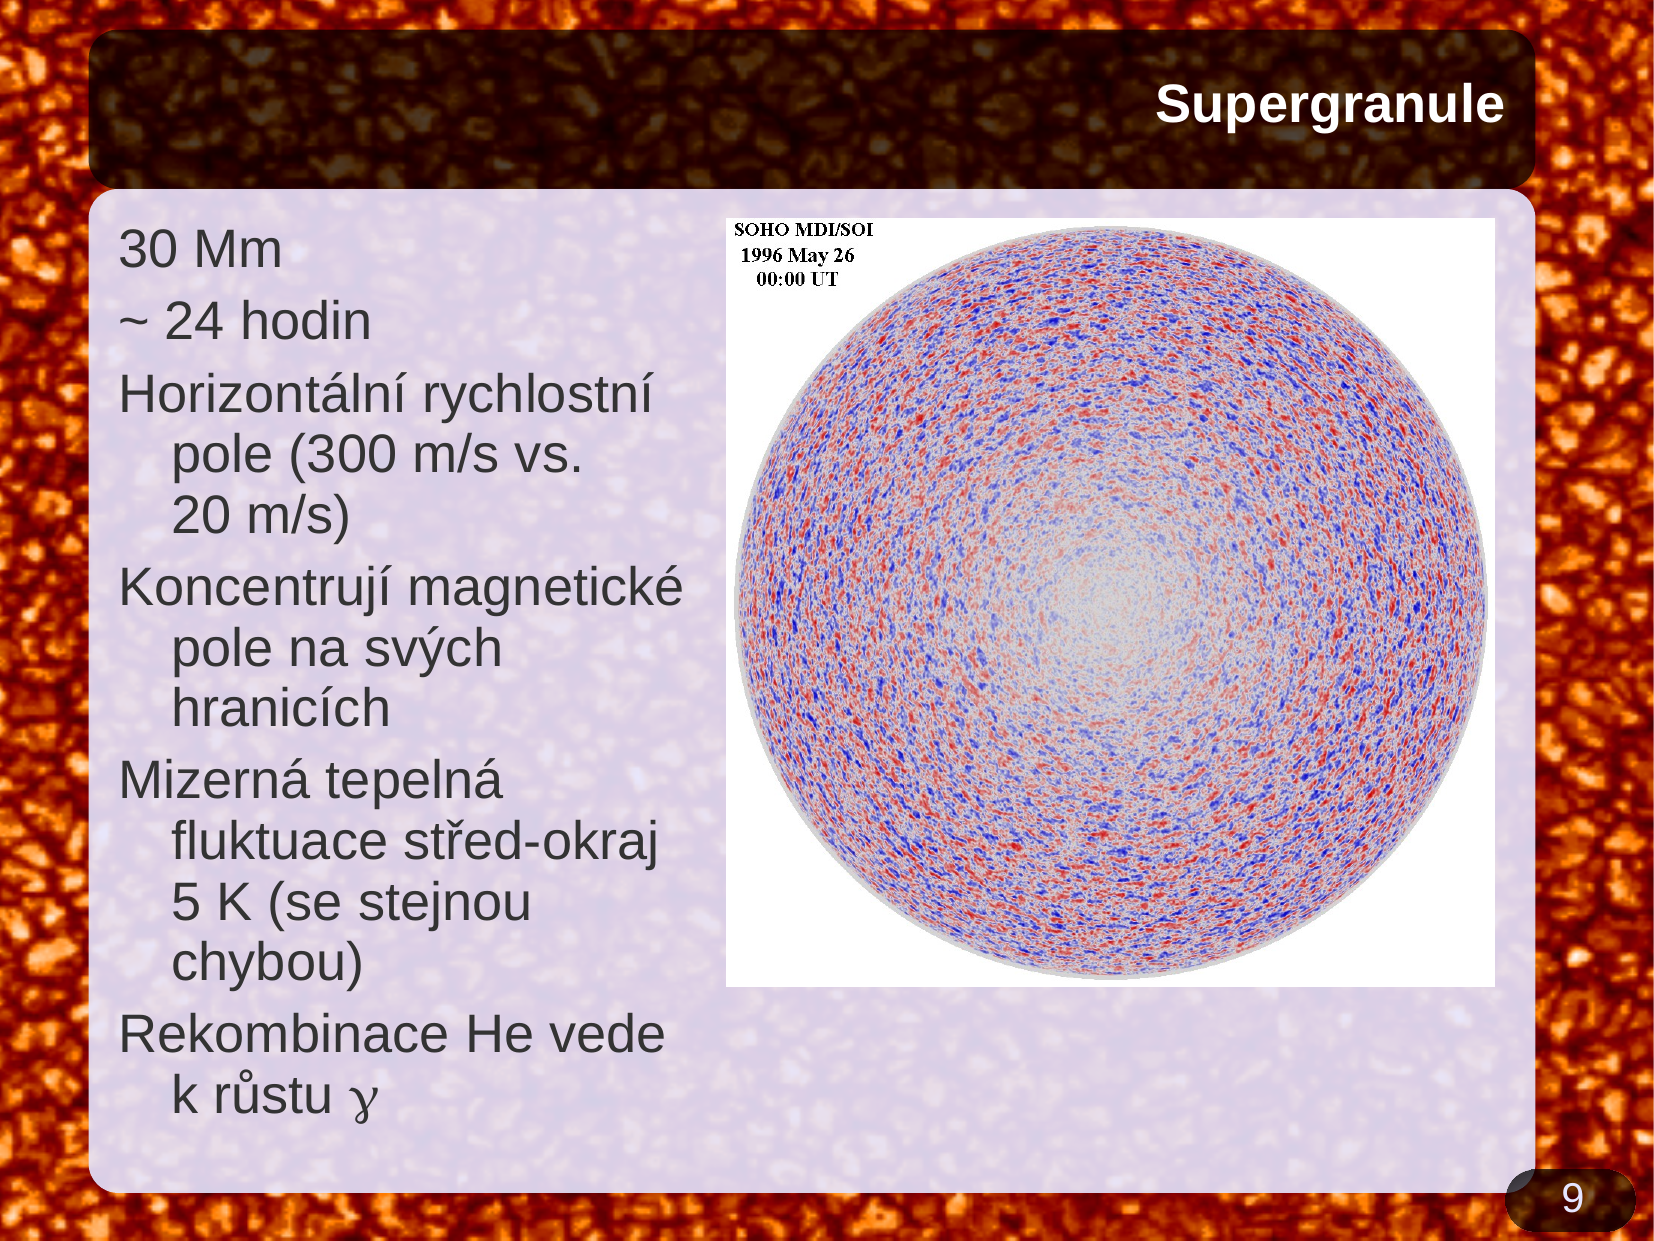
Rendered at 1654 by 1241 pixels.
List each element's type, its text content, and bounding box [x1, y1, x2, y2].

picture [0, 0, 1654, 1241]
list 30 Mm ~ 24 hodin Horizontální rychlostní pole (300 m/s vs. 20 m/s) Koncentrují magnetické pole na svých hranicích Mizerná tepelná fluktuace střed-okraj 5 K (se stejnou chybou) Rekombinace He vede k růstu g [118, 218, 709, 1164]
title Supergranule [118, 59, 1506, 148]
